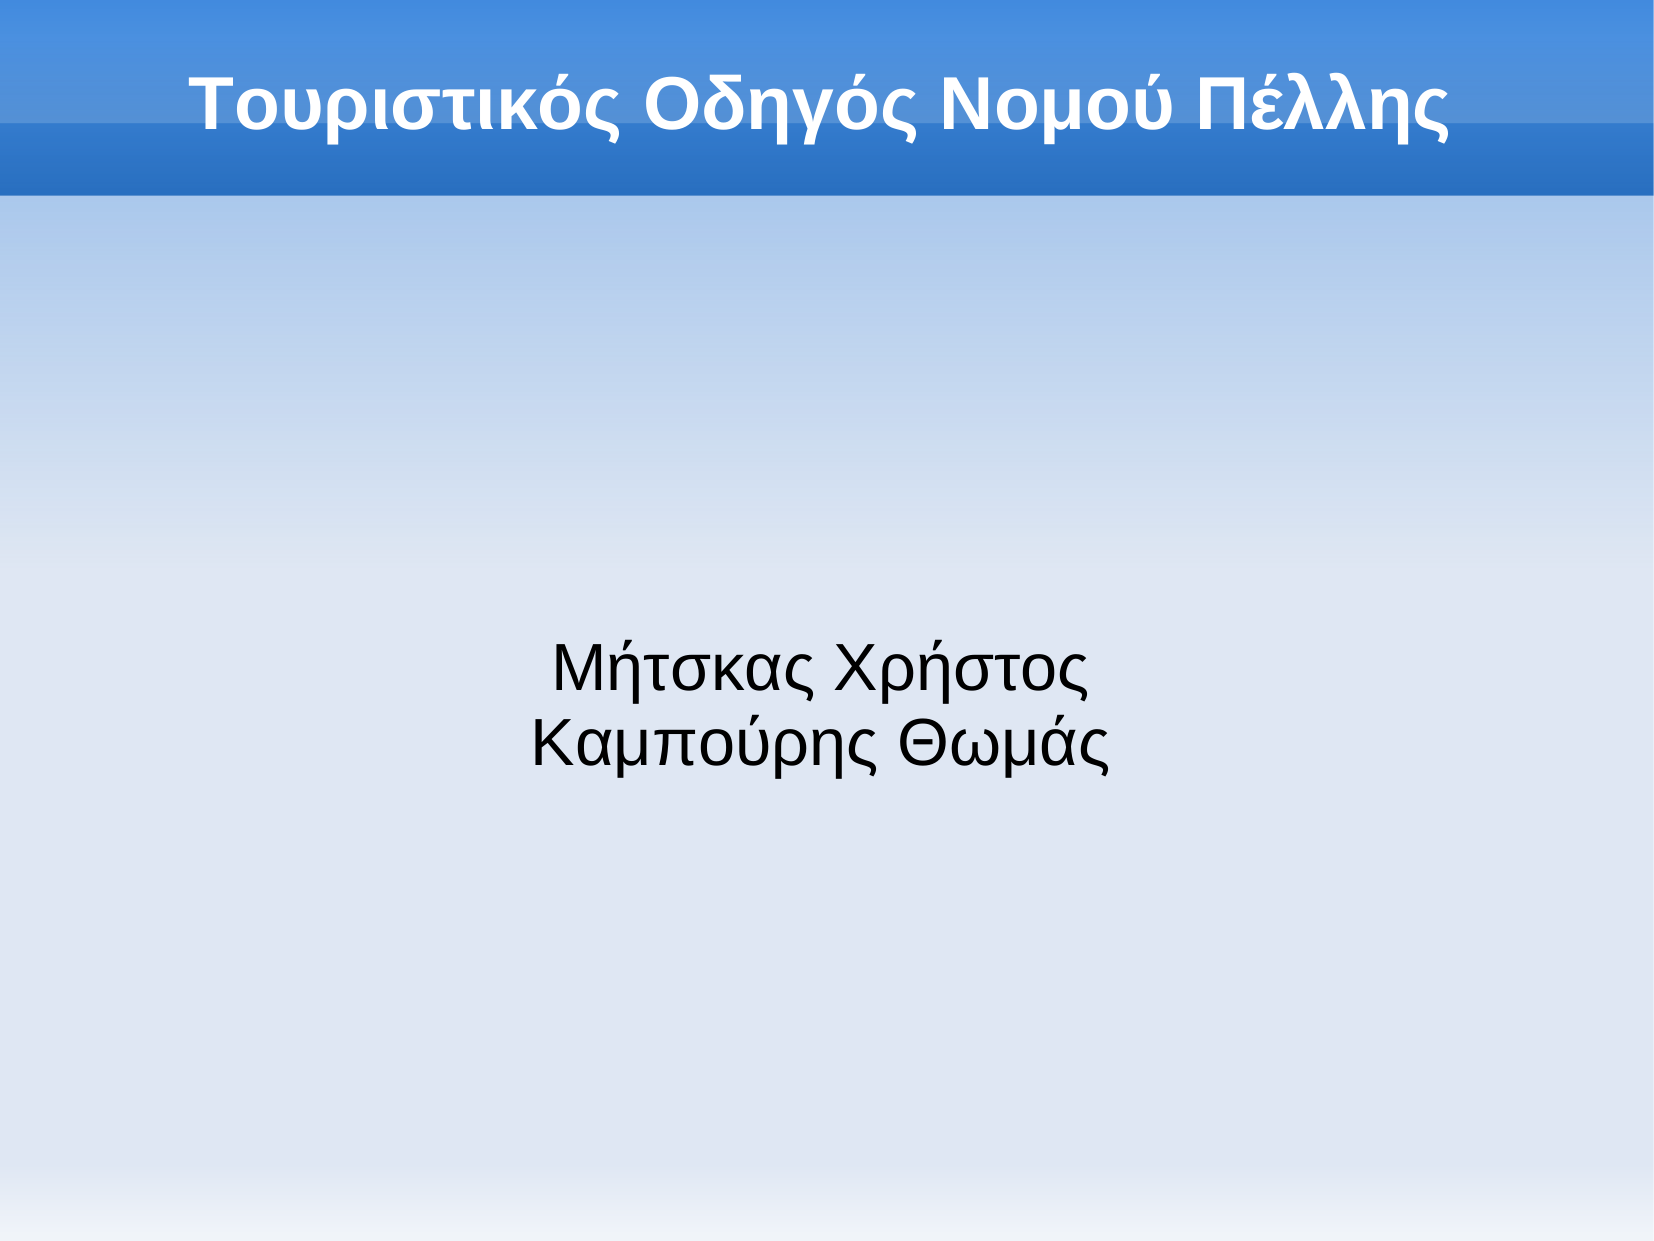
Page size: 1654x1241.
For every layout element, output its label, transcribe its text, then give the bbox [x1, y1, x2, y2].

picture [0, 0, 1654, 1241]
subtitle Μήτσκας Χρήστος Καμπούρης Θωμάς [76, 295, 1565, 1114]
title Τουριστικός Οδηγός Νομού Πέλλης [76, 0, 1565, 208]
